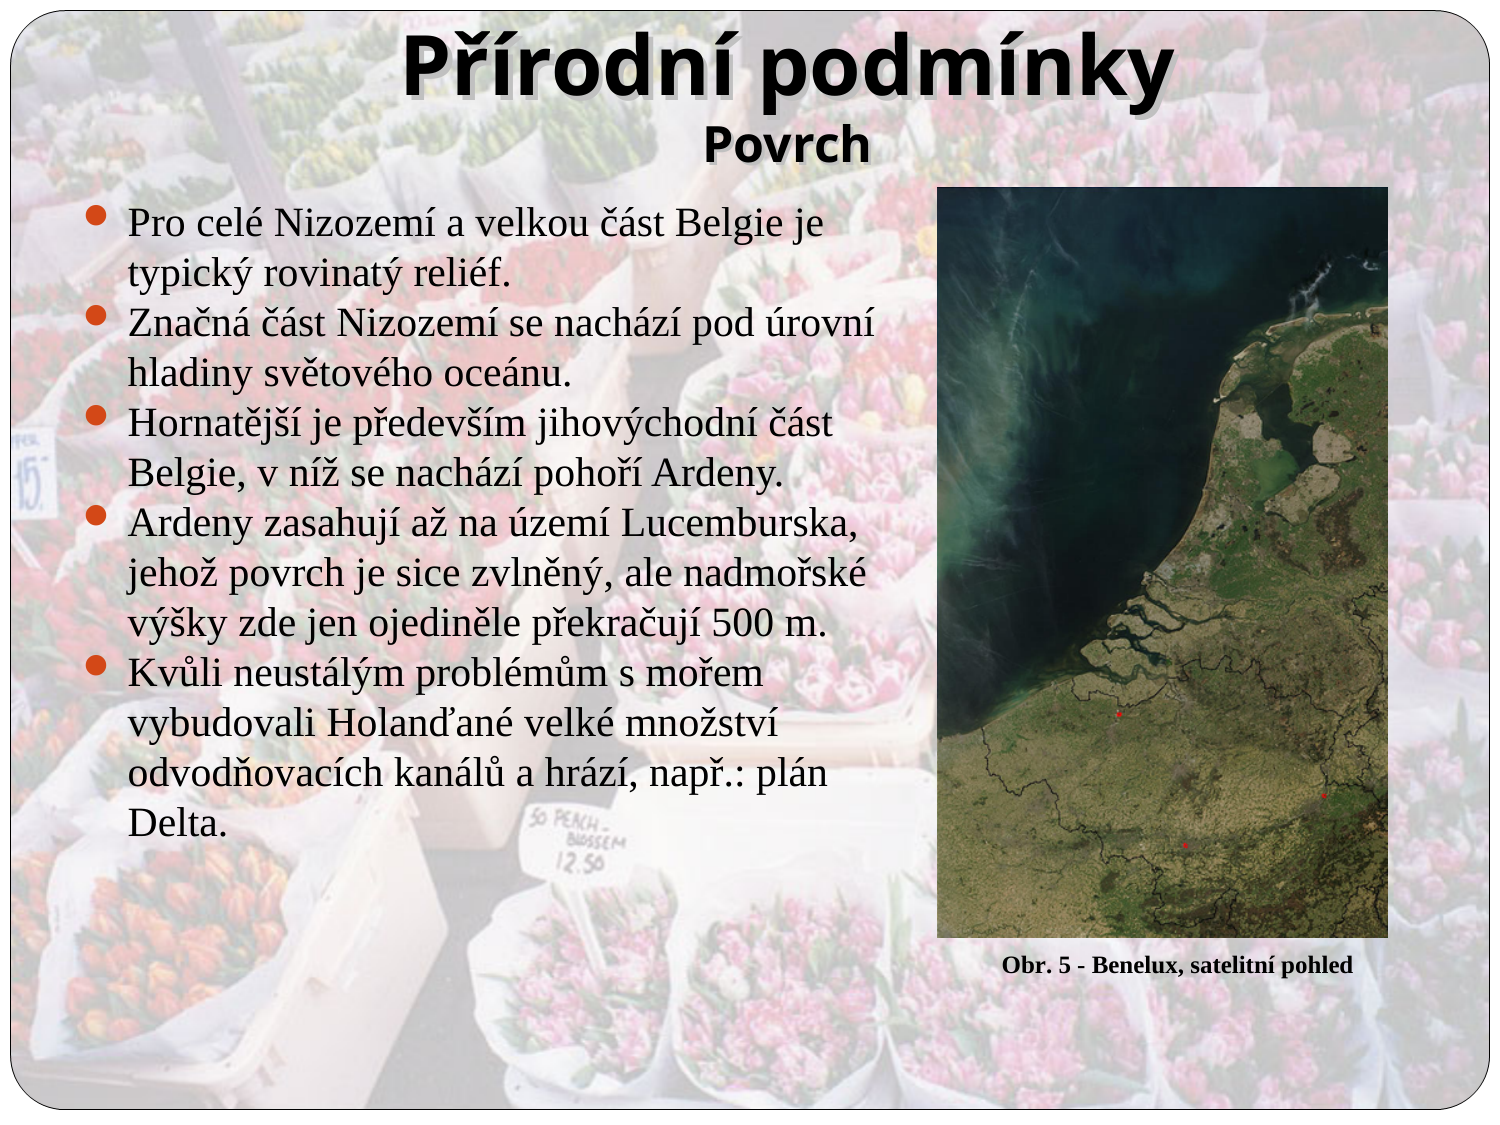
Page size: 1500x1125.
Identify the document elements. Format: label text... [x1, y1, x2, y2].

title Přírodní podmínky Povrch [150, 4, 1426, 188]
text_box Obr. 5 - Benelux, satelitní pohled [986, 940, 1370, 986]
picture [9, 9, 1491, 1111]
list Pro celé Nizozemí a velkou část Belgie je typický rovinatý reliéf. Značná část Nizozemí se nachází pod úrovní hladiny světového oceánu. Hornatější je především jihovýchodní část Belgie, v níž se nachází pohoří Ardeny. Ardeny zasahují až na území Lucemburska, jehož povrch je sice zvlněný, ale nadmořské výšky zde jen ojediněle překračují 500 m. Kvůli neustálým problémům s mořem vybudovali Holanďané velké množství odvodňovacích kanálů a hrází, např.: plán Delta. [67, 187, 891, 950]
